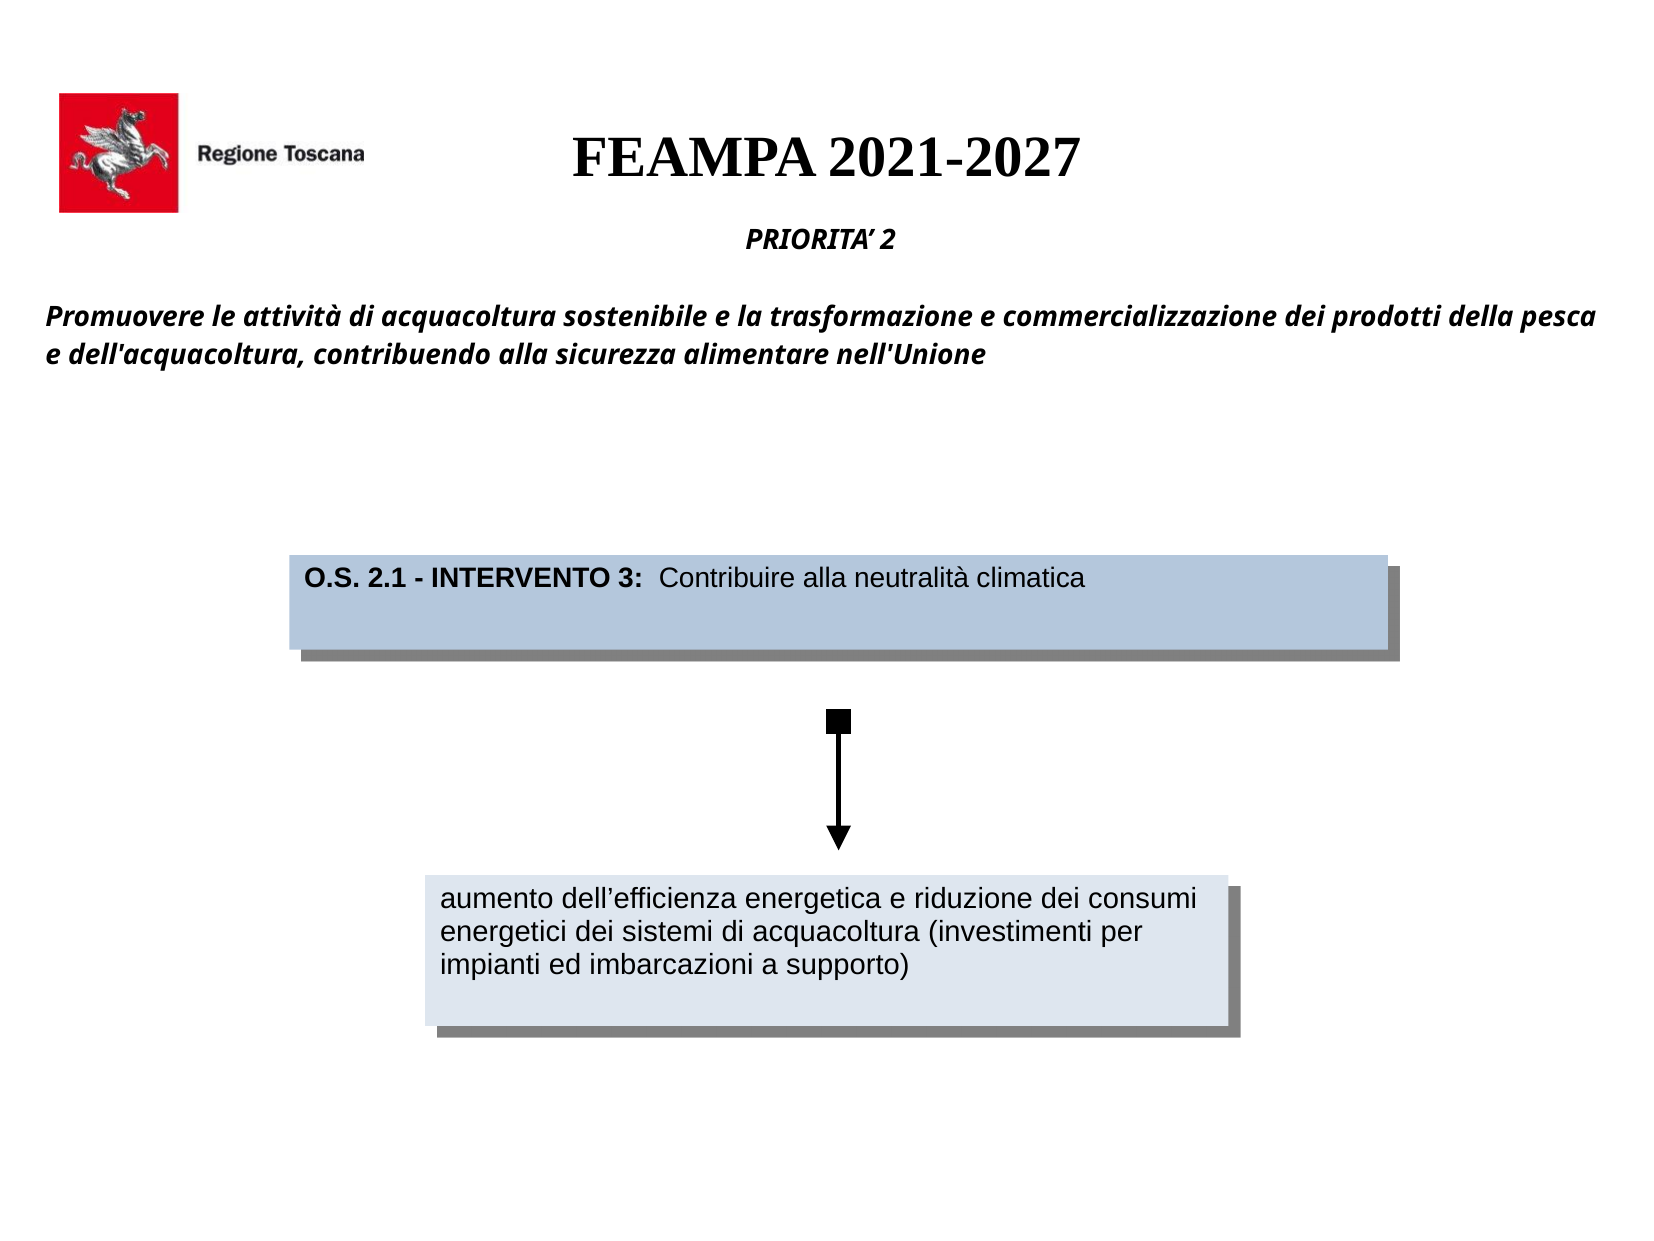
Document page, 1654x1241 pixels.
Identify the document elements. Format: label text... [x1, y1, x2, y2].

text_box aumento dell’efficienza energetica e riduzione dei consumi energetici dei sistemi di acquacoltura (investimenti per impianti ed imbarcazioni a supporto) [425, 875, 1229, 1026]
picture [59, 93, 367, 212]
text_box O.S. 2.1 - INTERVENTO 3: Contribuire alla neutralità climatica [289, 555, 1388, 650]
title FEAMPA 2021-2027 [82, 49, 1571, 212]
text_box PRIORITA’ 2 Promuovere le attività di acquacoltura sostenibile e la trasformazione e commercializzazione dei prodotti della pesca e dell'acquacoltura, contribuendo alla sicurezza alimentare nell'Unione [30, 212, 1619, 454]
